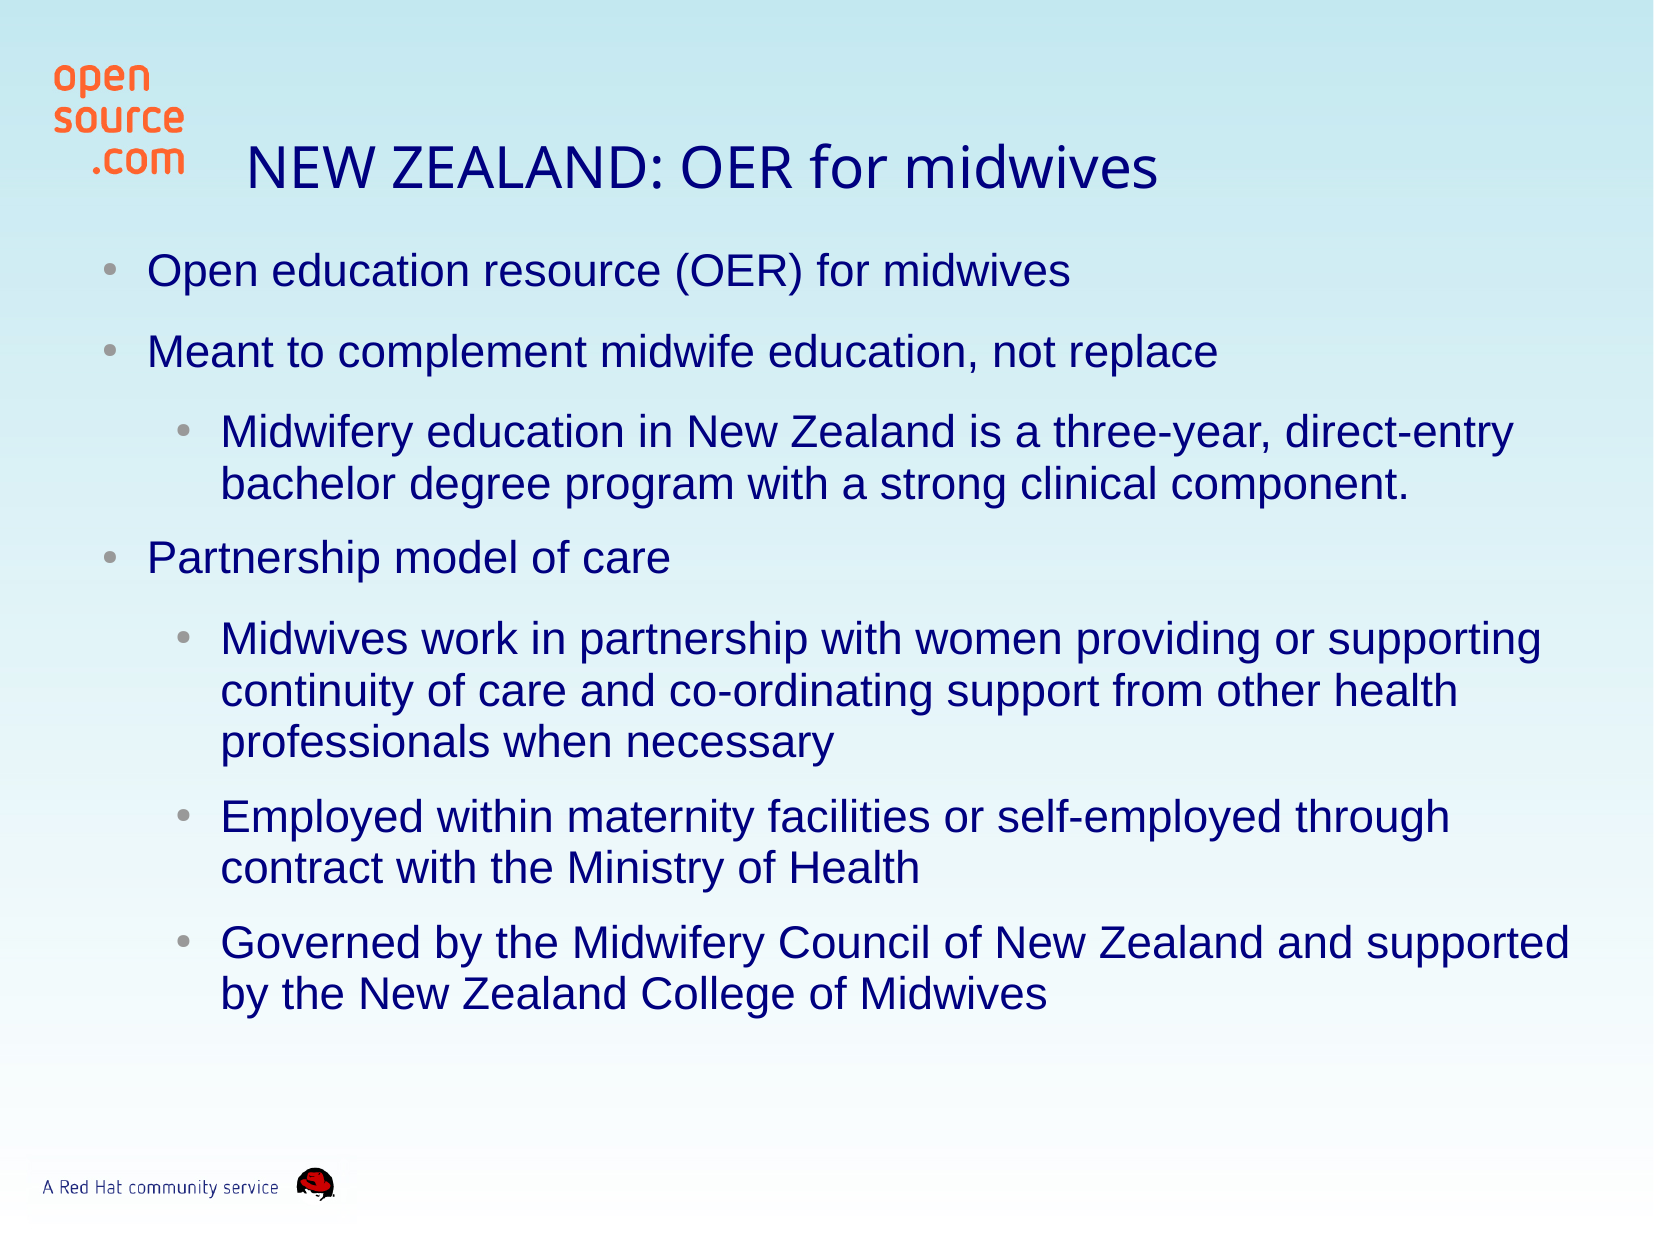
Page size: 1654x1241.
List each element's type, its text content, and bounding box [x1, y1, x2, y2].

picture [0, 0, 1654, 1241]
list Open education resource (OER) for midwives Meant to complement midwife education, not replace Midwifery education in New Zealand is a three-year, direct-entry bachelor degree program with a strong clinical component. Partnership model of care Midwives work in partnership with women providing or supporting continuity of care and co-ordinating support from other health professionals when necessary Employed within maternity facilities or self-employed through contract with the Ministry of Health Governed by the Midwifery Council of New Zealand and supported by the New Zealand College of Midwives [86, 244, 1576, 1039]
text_box NEW ZEALAND: OER for midwives [230, 118, 1570, 284]
